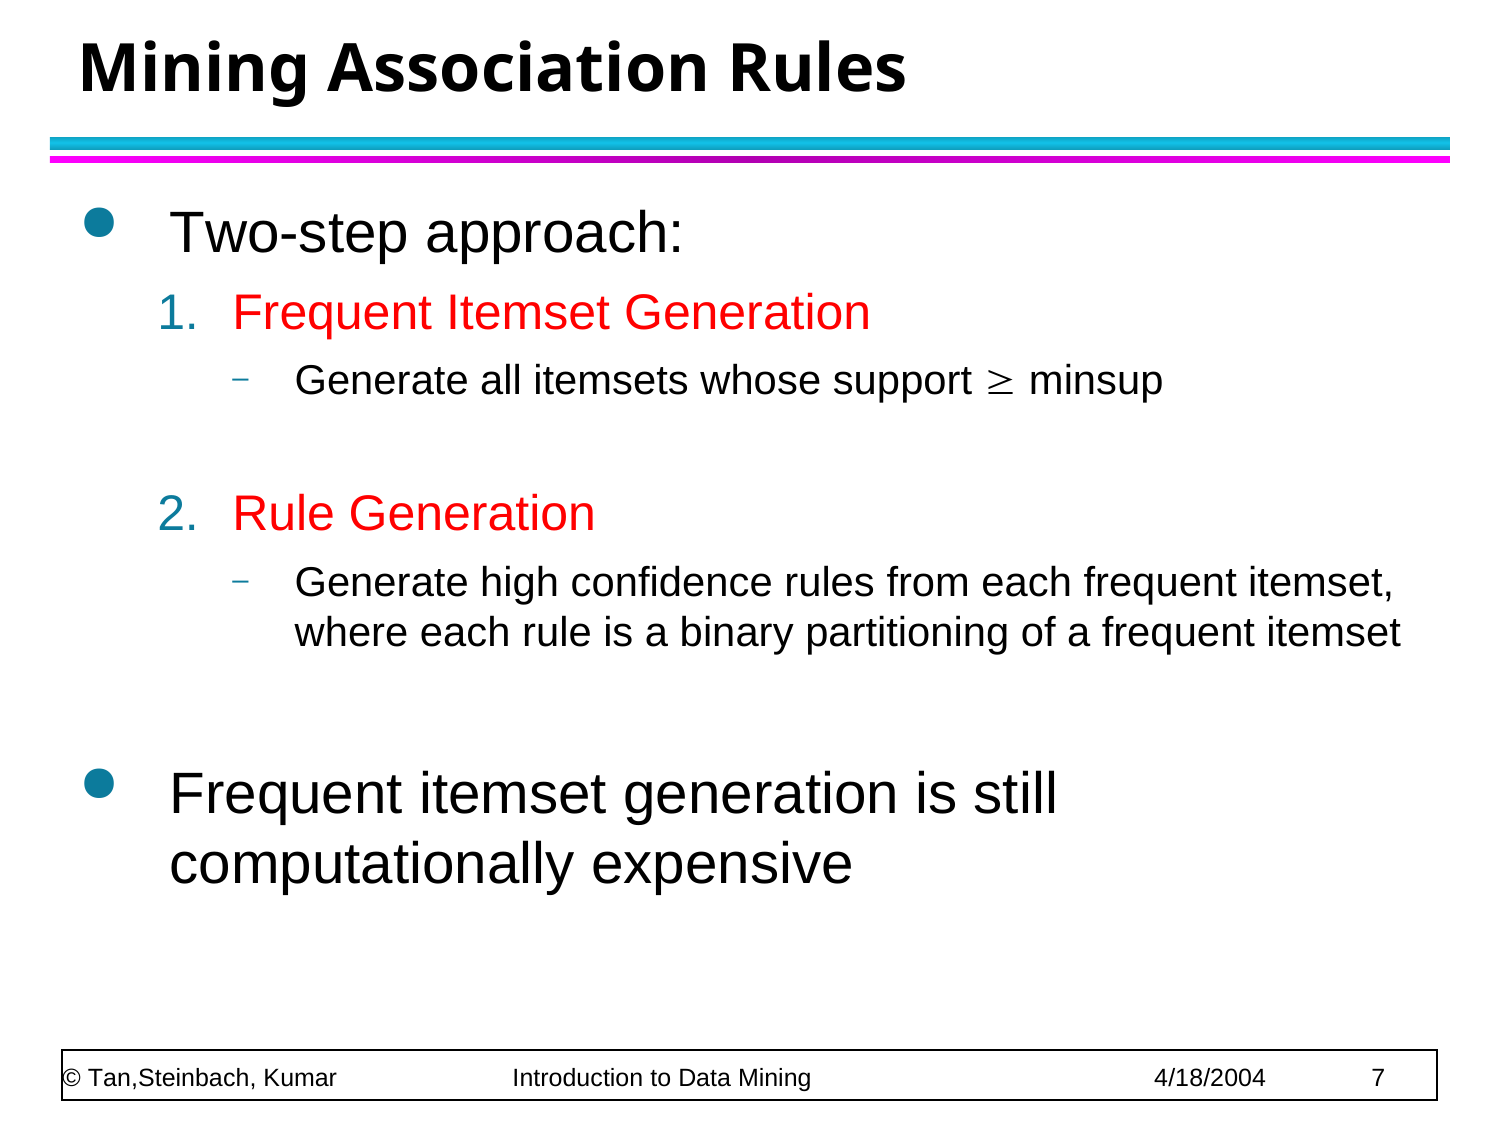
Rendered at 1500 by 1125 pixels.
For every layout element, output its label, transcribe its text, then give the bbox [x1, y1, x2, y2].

list Two-step approach: Frequent Itemset Generation Generate all itemsets whose support  minsup Rule Generation Generate high confidence rules from each frequent itemset, where each rule is a binary partitioning of a frequent itemset Frequent itemset generation is still computationally expensive [67, 187, 1432, 1038]
title Mining Association Rules [62, 22, 1421, 113]
